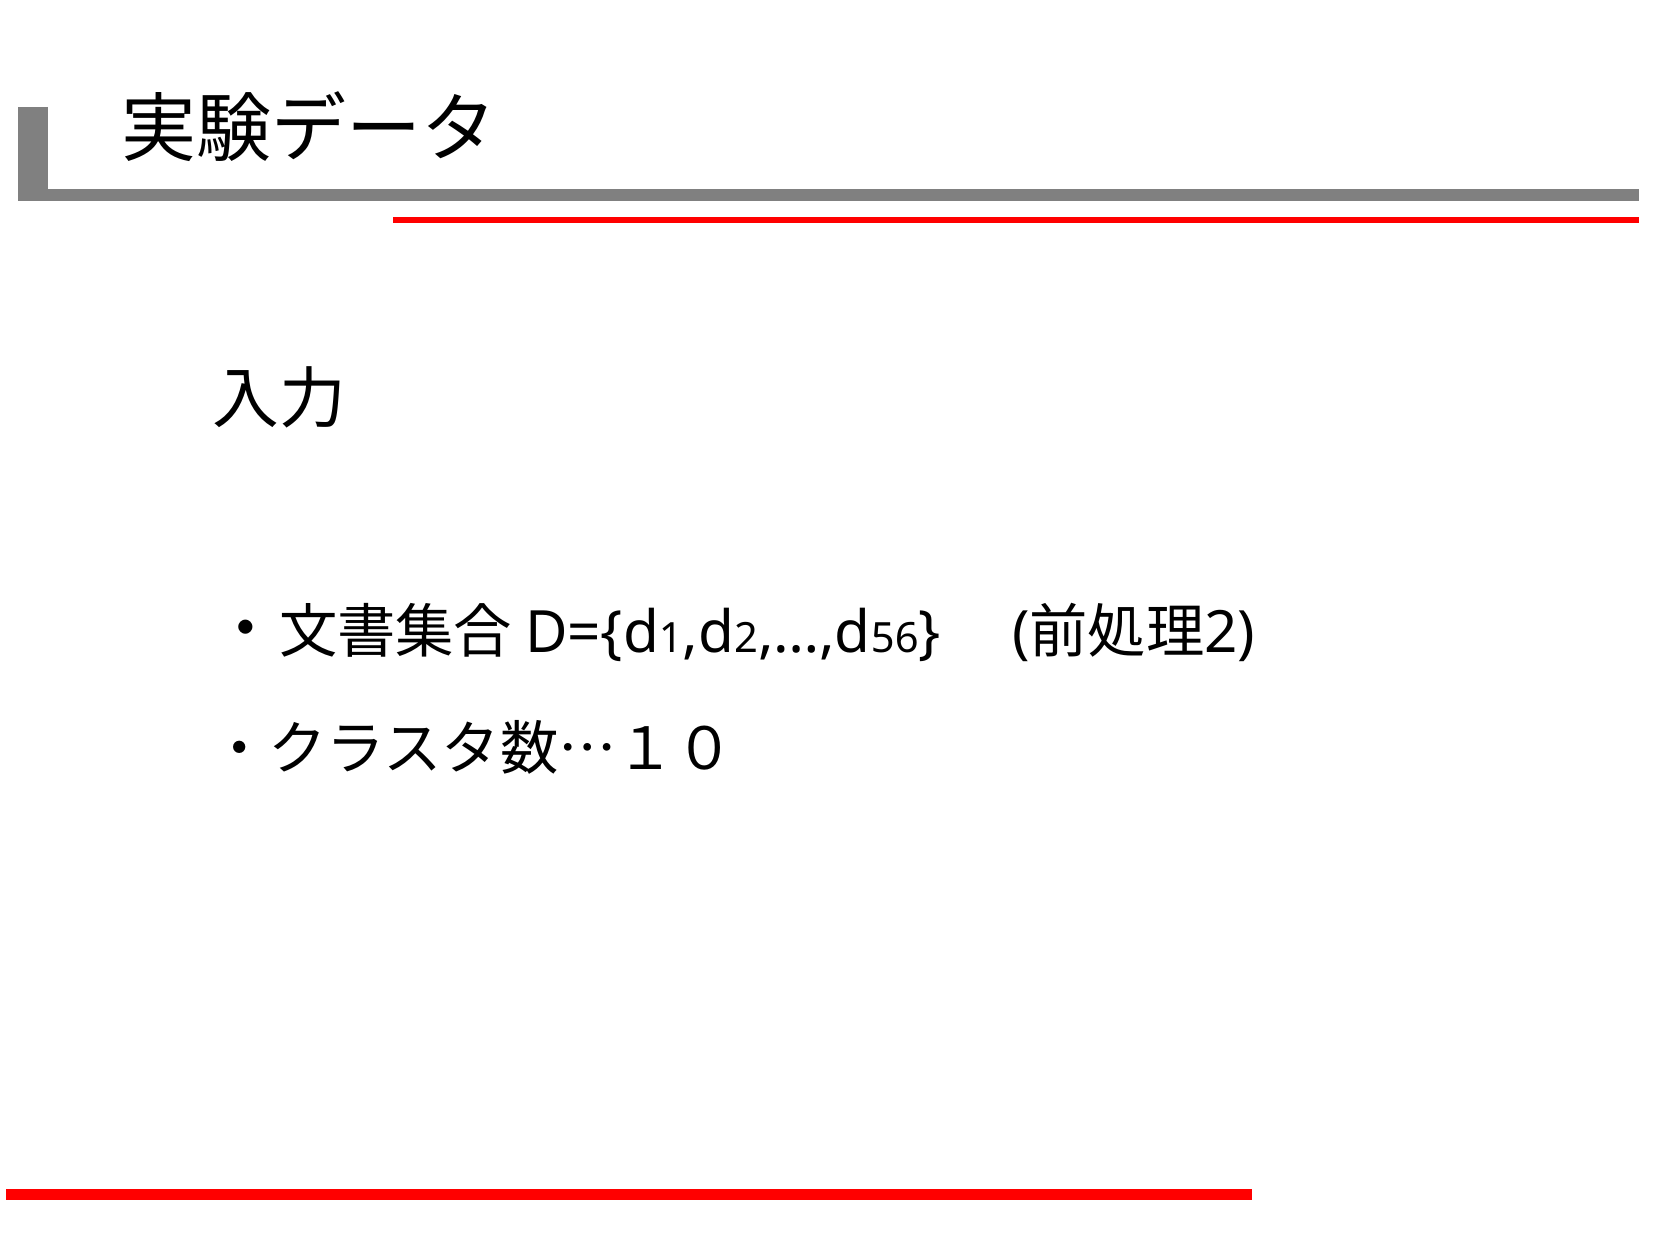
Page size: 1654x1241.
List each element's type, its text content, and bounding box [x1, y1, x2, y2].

title 実験データ [121, 18, 1534, 226]
list 入力 ・文書集合 D={d1,d2,…,d56} (前処理2) ・クラスタ数…１０ [121, 344, 1534, 1127]
